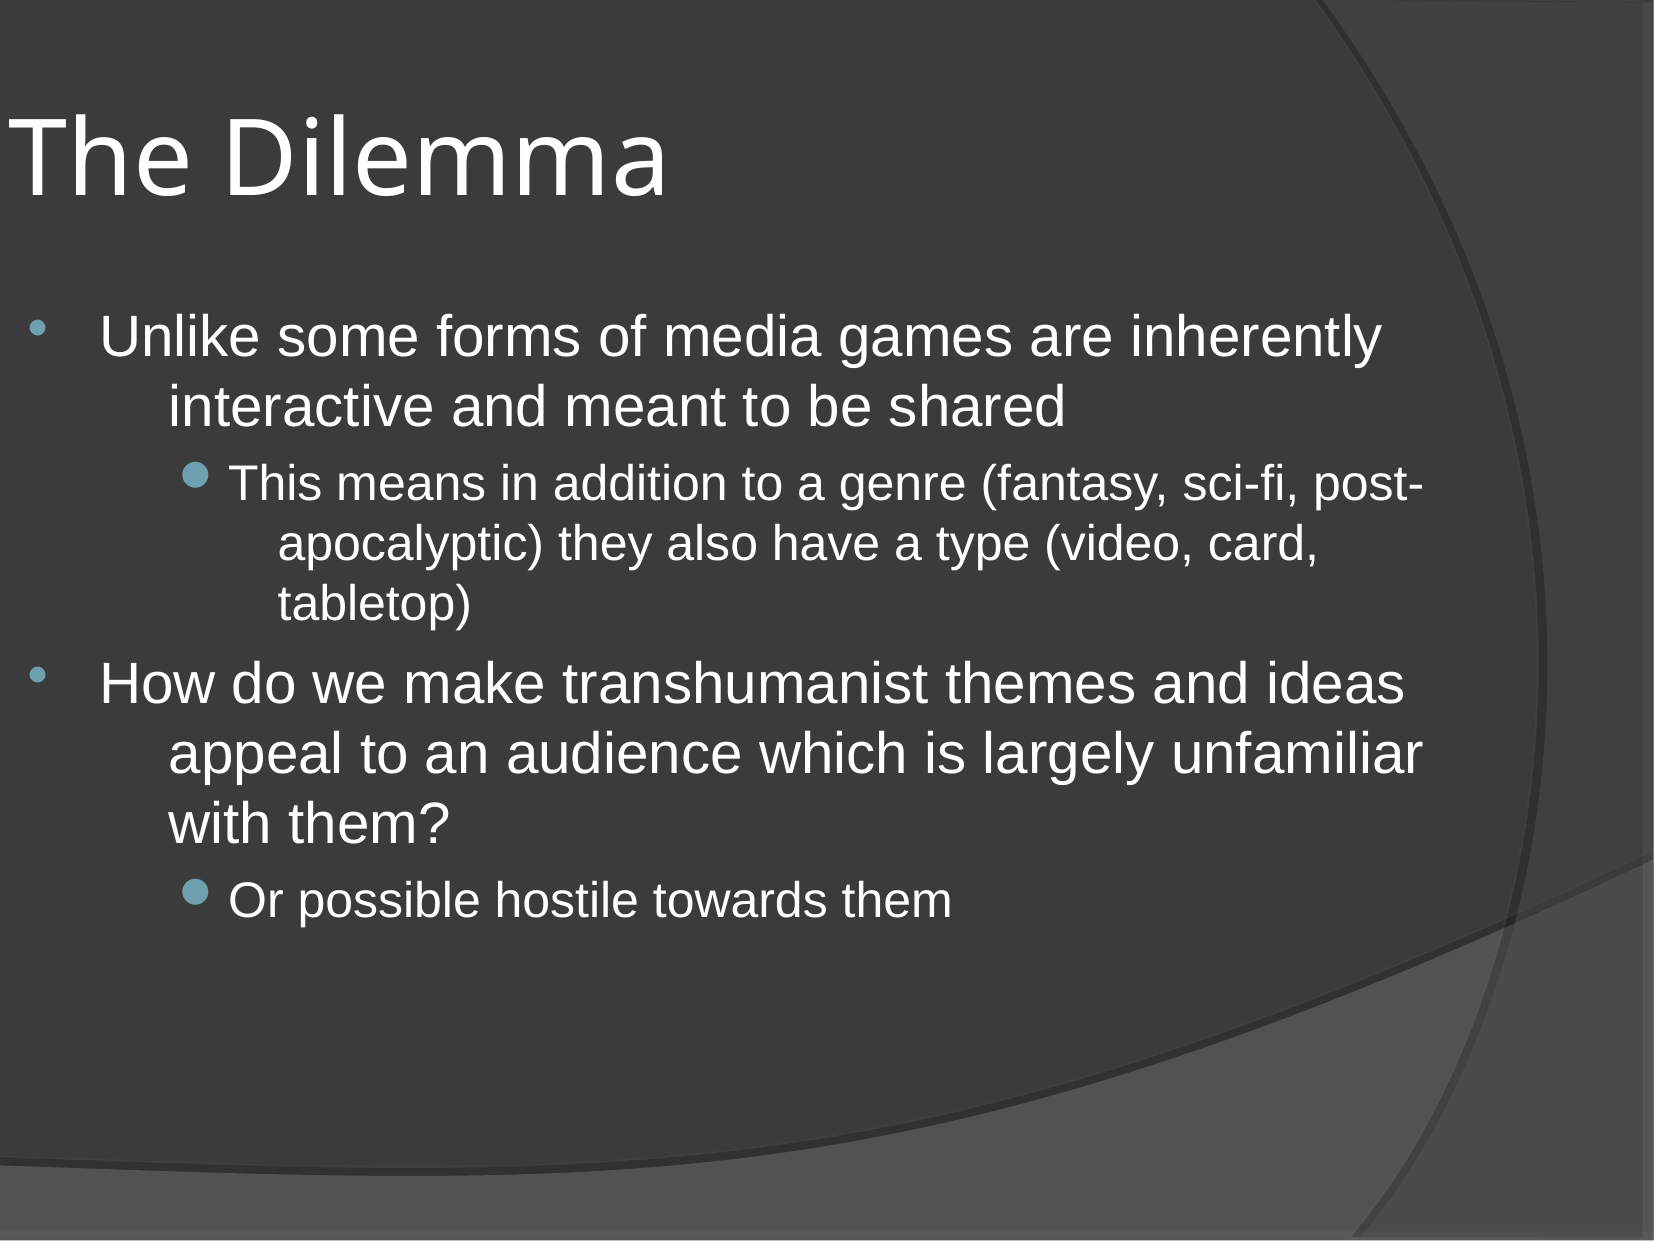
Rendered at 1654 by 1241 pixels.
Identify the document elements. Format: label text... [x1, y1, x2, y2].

list Unlike some forms of media games are inherently interactive and meant to be shared This means in addition to a genre (fantasy, sci-fi, post-apocalyptic) they also have a type (video, card, tabletop) How do we make transhumanist themes and ideas appeal to an audience which is largely unfamiliar with them? Or possible hostile towards them [0, 290, 1489, 1094]
title The Dilemma [0, 56, 1489, 250]
